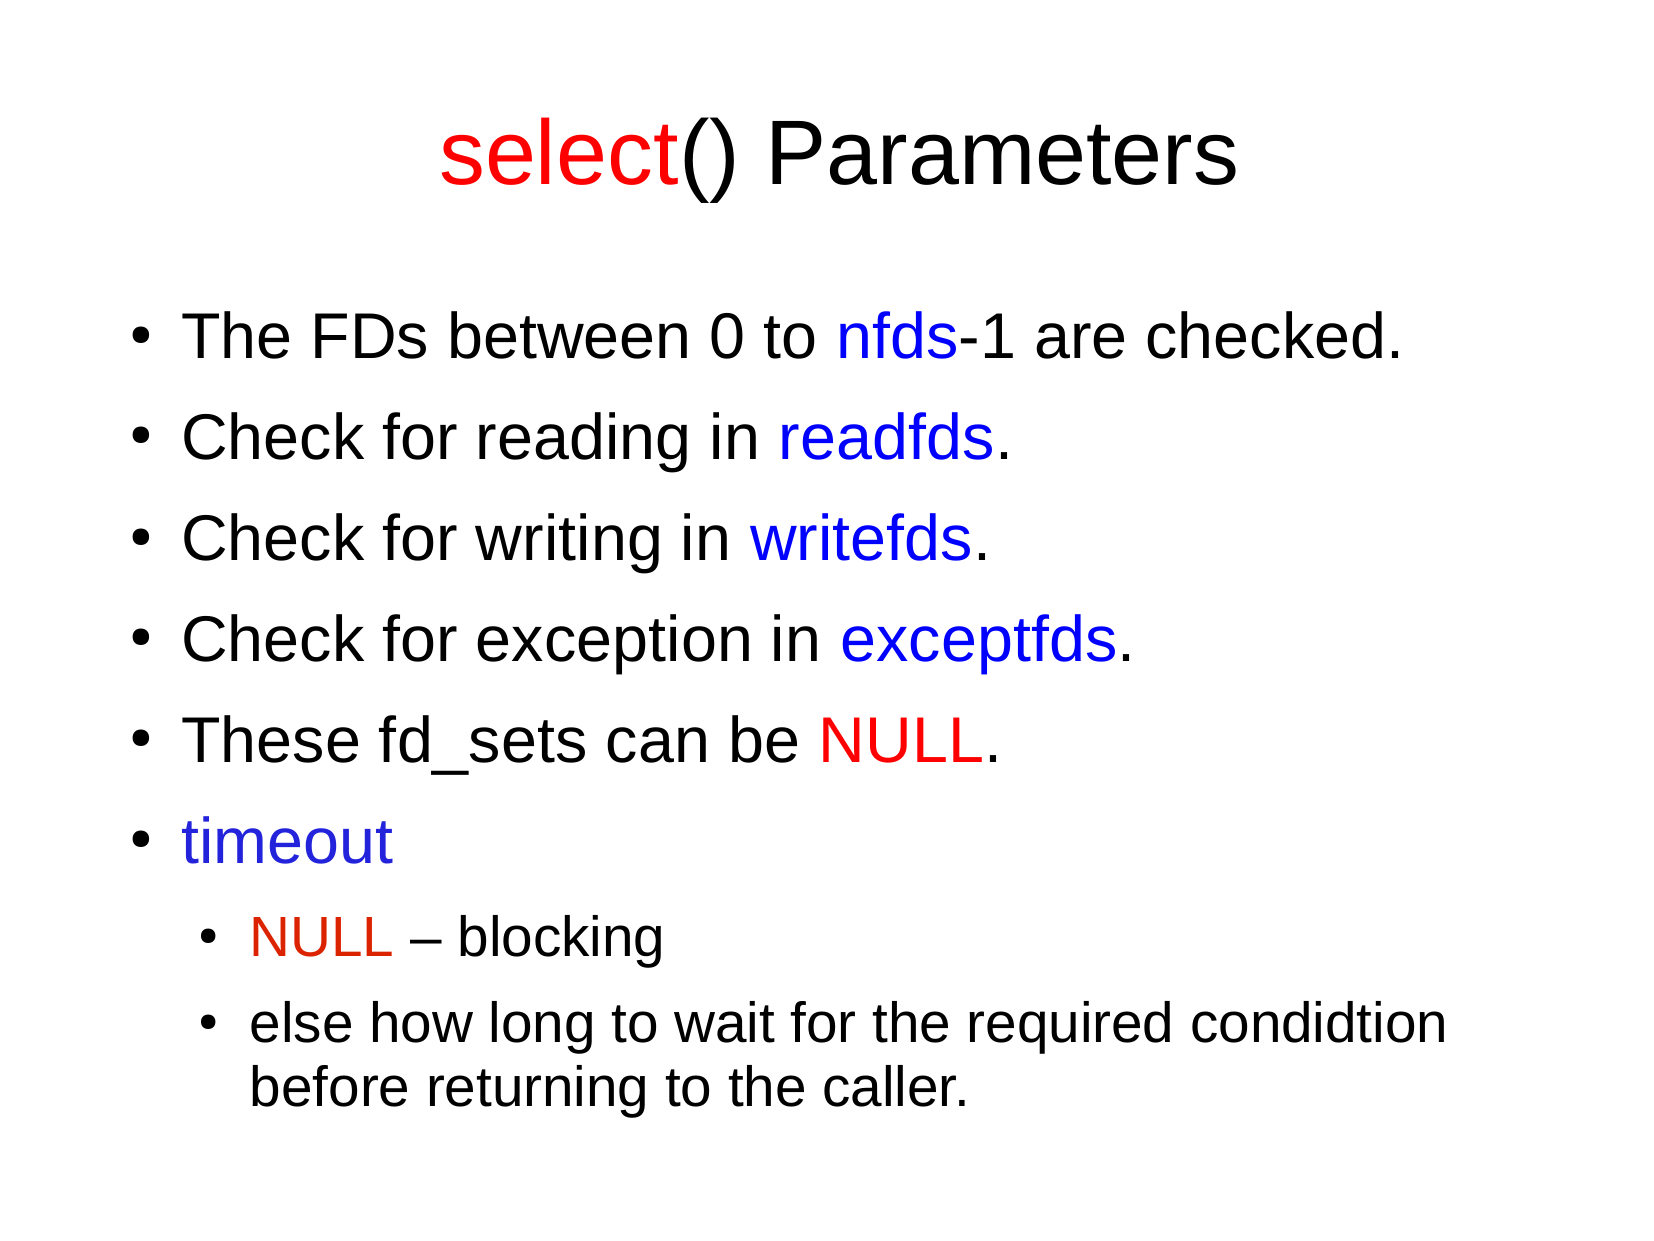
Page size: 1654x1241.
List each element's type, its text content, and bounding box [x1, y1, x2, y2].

title select() Parameters [82, 56, 1571, 250]
list The FDs between 0 to nfds-1 are checked. Check for reading in readfds. Check for writing in writefds. Check for exception in exceptfds. These fd_sets can be NULL. timeout NULL – blocking else how long to wait for the required condidtion before returning to the caller. [112, 300, 1601, 1119]
